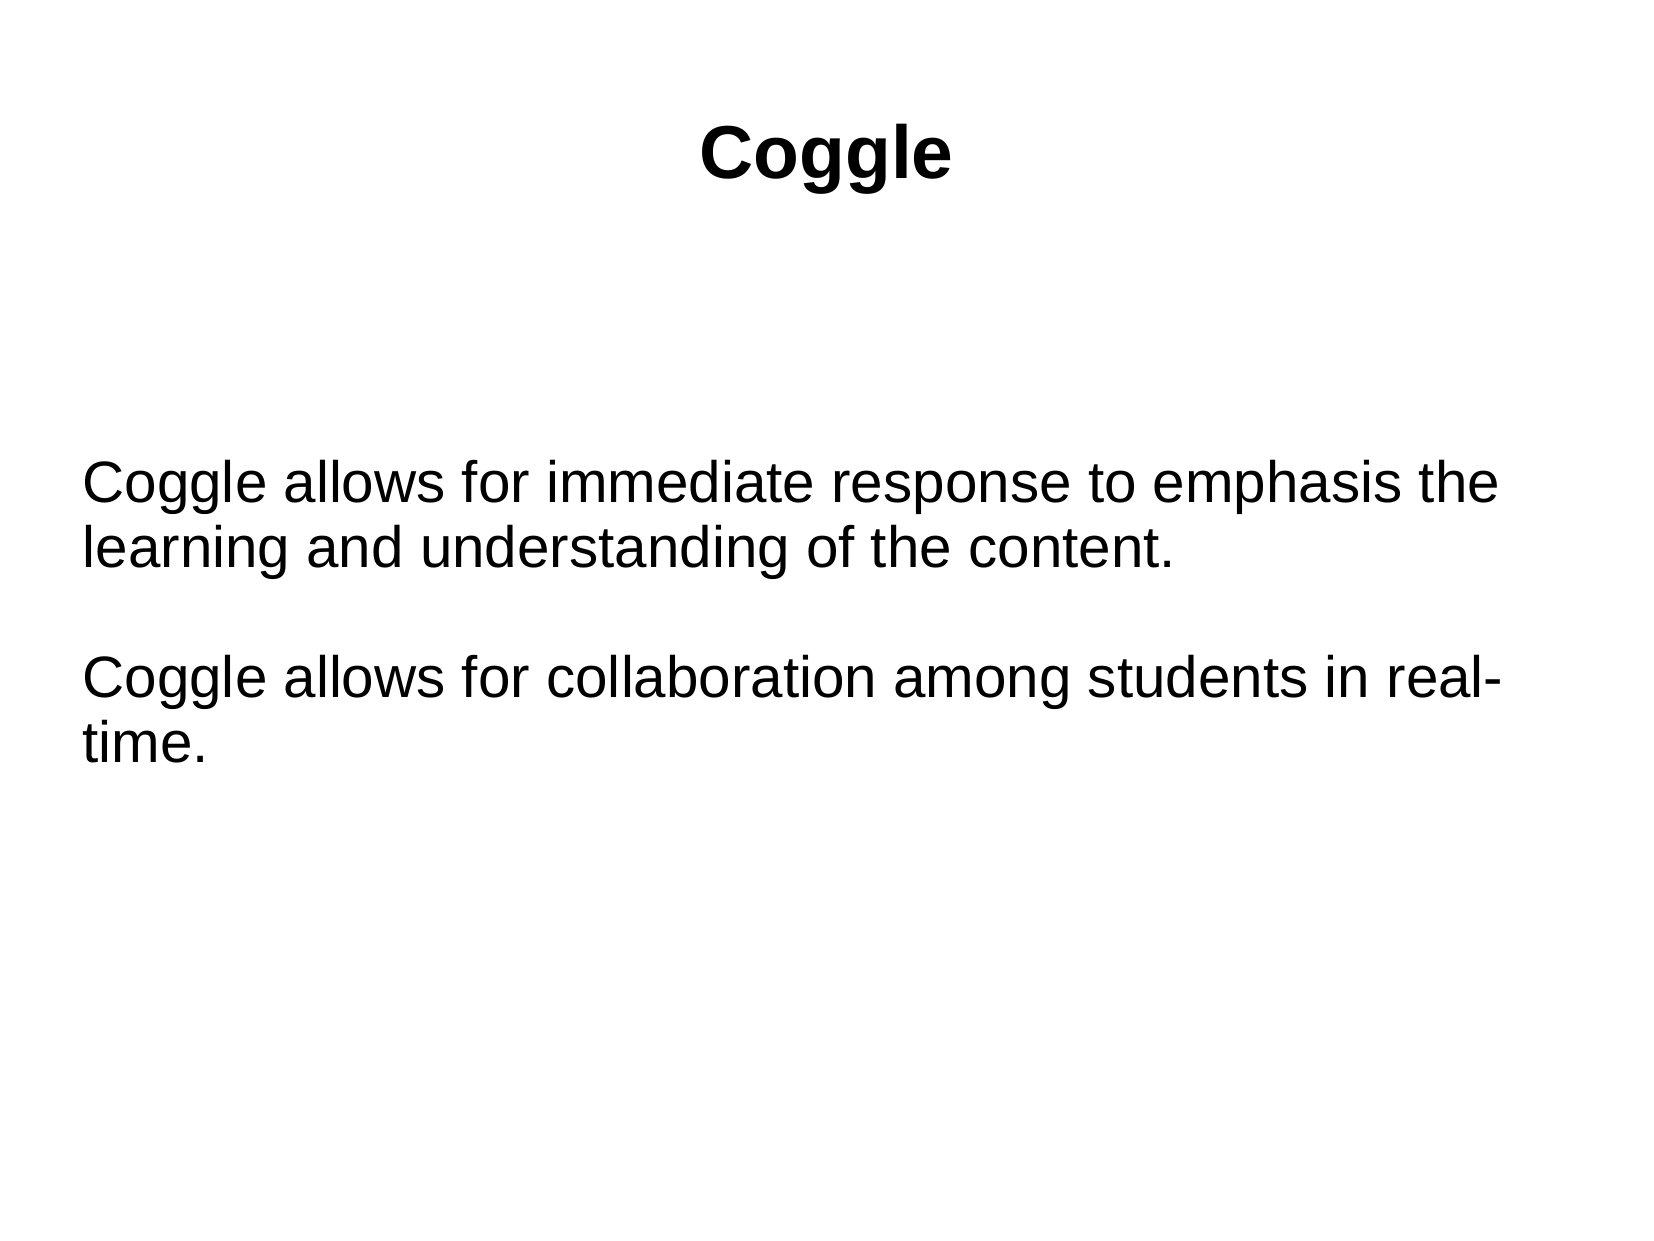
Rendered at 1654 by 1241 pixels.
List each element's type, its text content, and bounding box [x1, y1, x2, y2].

subtitle Coggle allows for immediate response to emphasis the learning and understanding of the content. Coggle allows for collaboration among students in real-time. [82, 290, 1571, 1010]
title Coggle [82, 49, 1571, 257]
